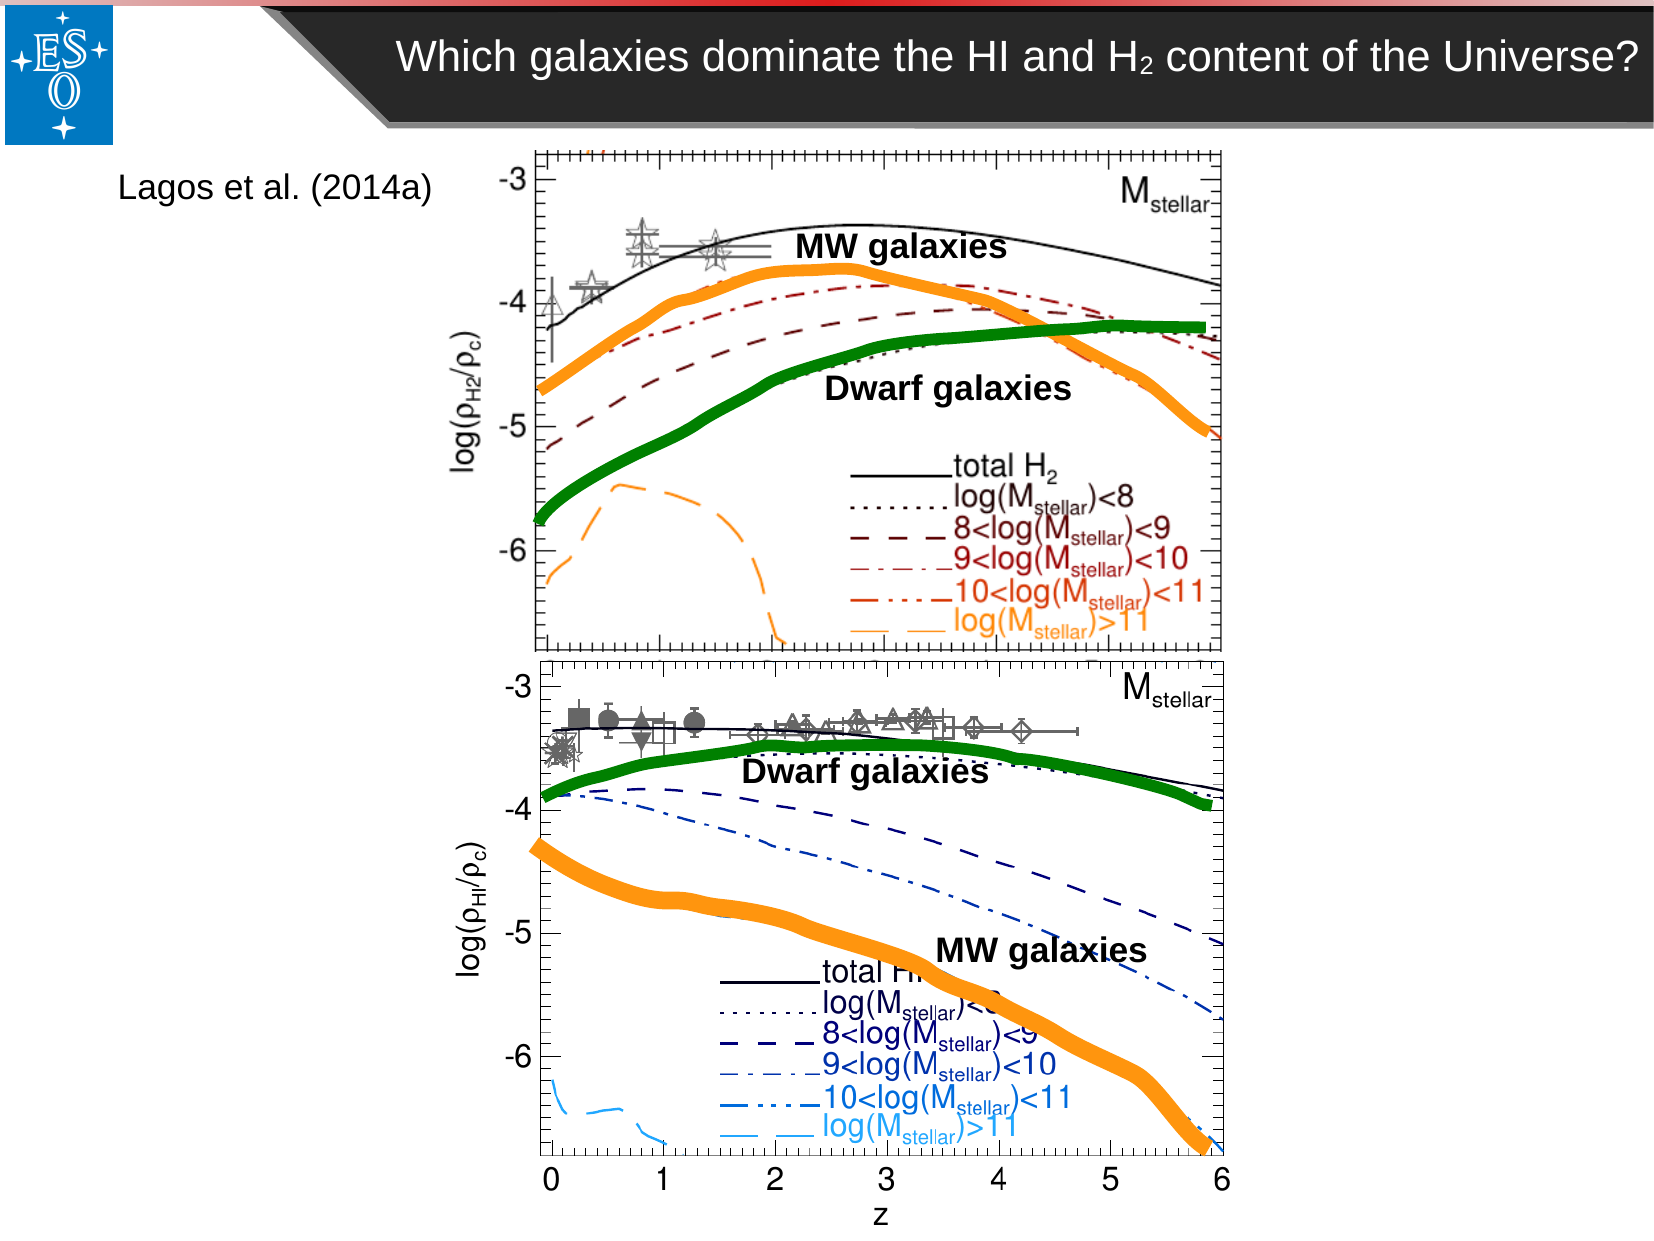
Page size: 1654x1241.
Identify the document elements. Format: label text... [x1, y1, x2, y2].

picture [436, 150, 1227, 652]
text_box Dwarf galaxies [726, 744, 1053, 800]
picture [5, 5, 113, 145]
text_box MW galaxies [920, 923, 1262, 978]
text_box MW galaxies [780, 219, 1084, 275]
picture [961, 978, 1231, 1156]
text_box Lagos et al. (2014a) [102, 160, 853, 215]
picture [533, 1158, 1257, 1235]
picture [430, 657, 1231, 1156]
title Which galaxies dominate the HI and H2 content of the Universe? [305, 13, 1641, 100]
text_box Dwarf galaxies [809, 361, 1136, 417]
